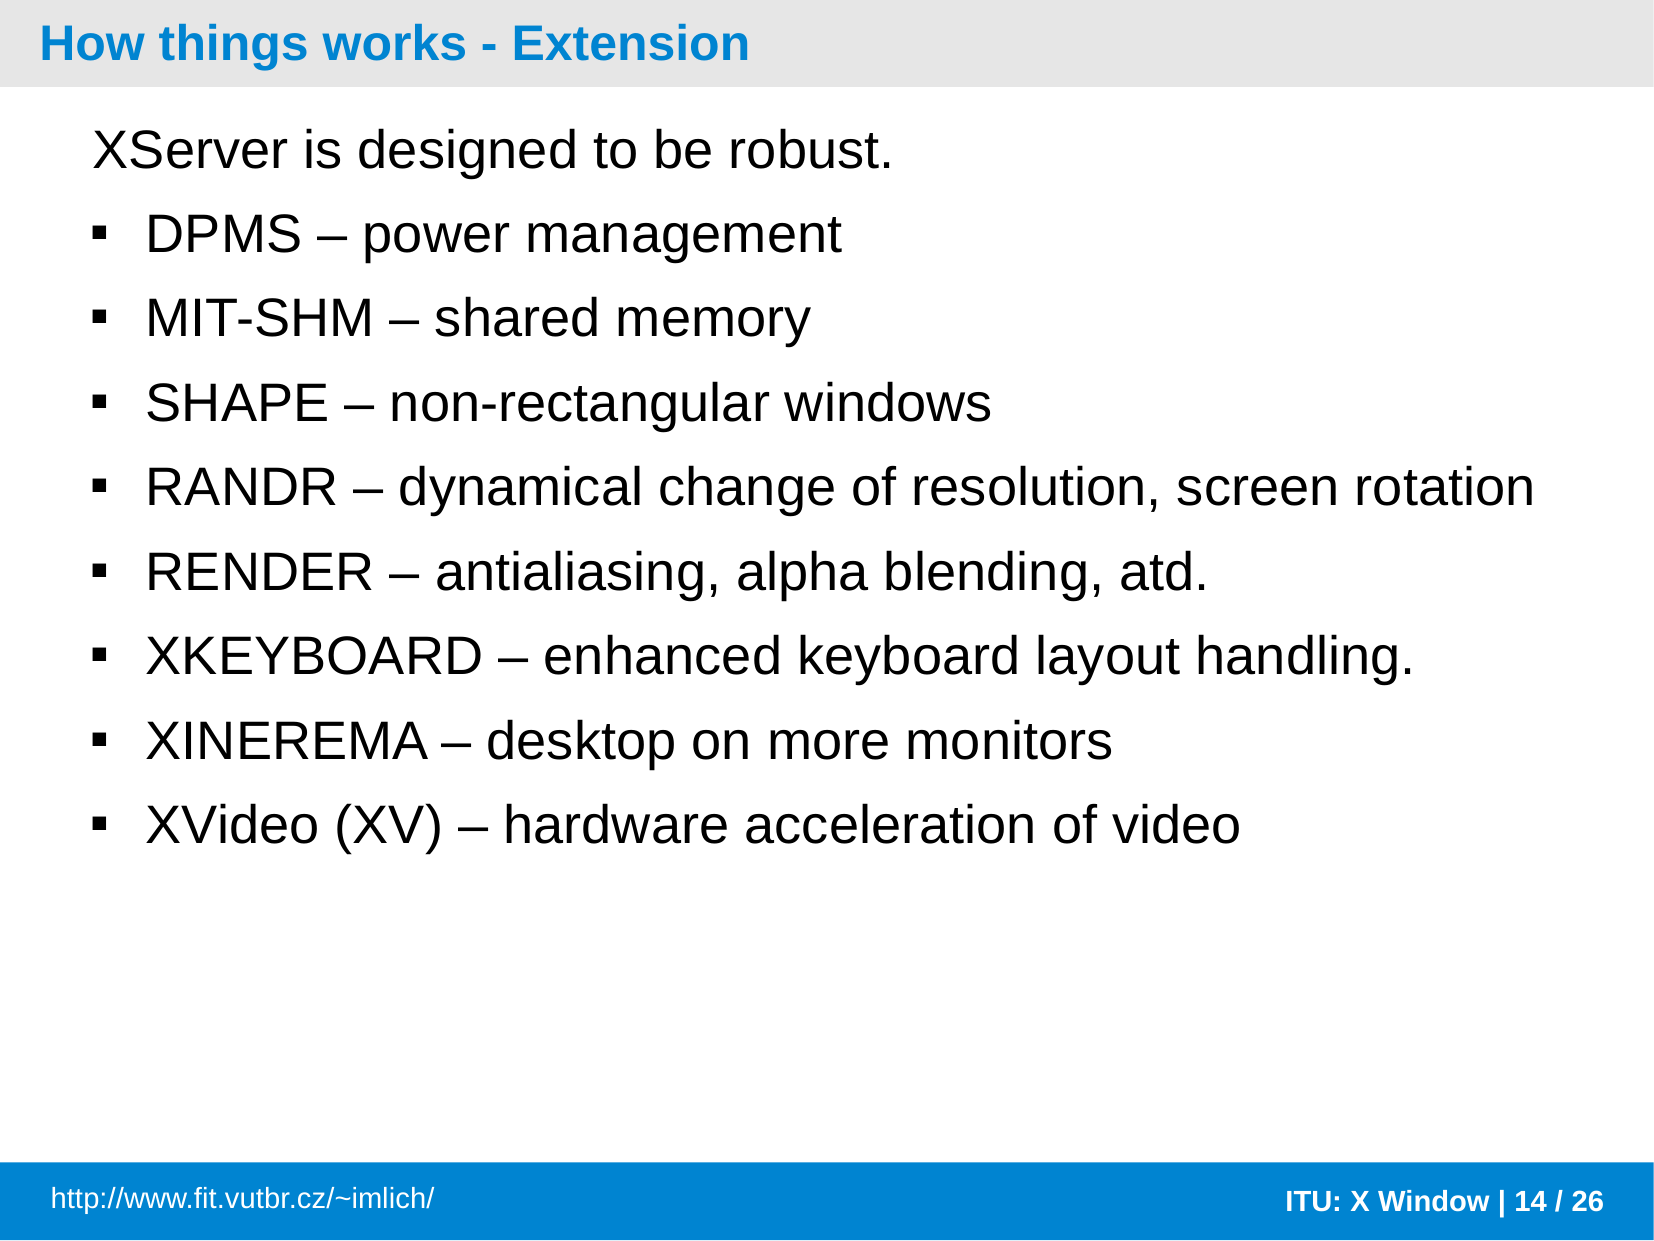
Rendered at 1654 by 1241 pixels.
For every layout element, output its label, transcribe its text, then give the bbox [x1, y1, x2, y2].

list XServer is designed to be robust. DPMS – power management MIT-SHM – shared memory SHAPE – non-rectangular windows RANDR – dynamical change of resolution, screen rotation RENDER – antialiasing, alpha blending, atd. XKEYBOARD – enhanced keyboard layout handling. XINEREMA – desktop on more monitors XVideo (XV) – hardware acceleration of video [75, 119, 1564, 1111]
title How things works - Extension [39, 11, 1615, 76]
